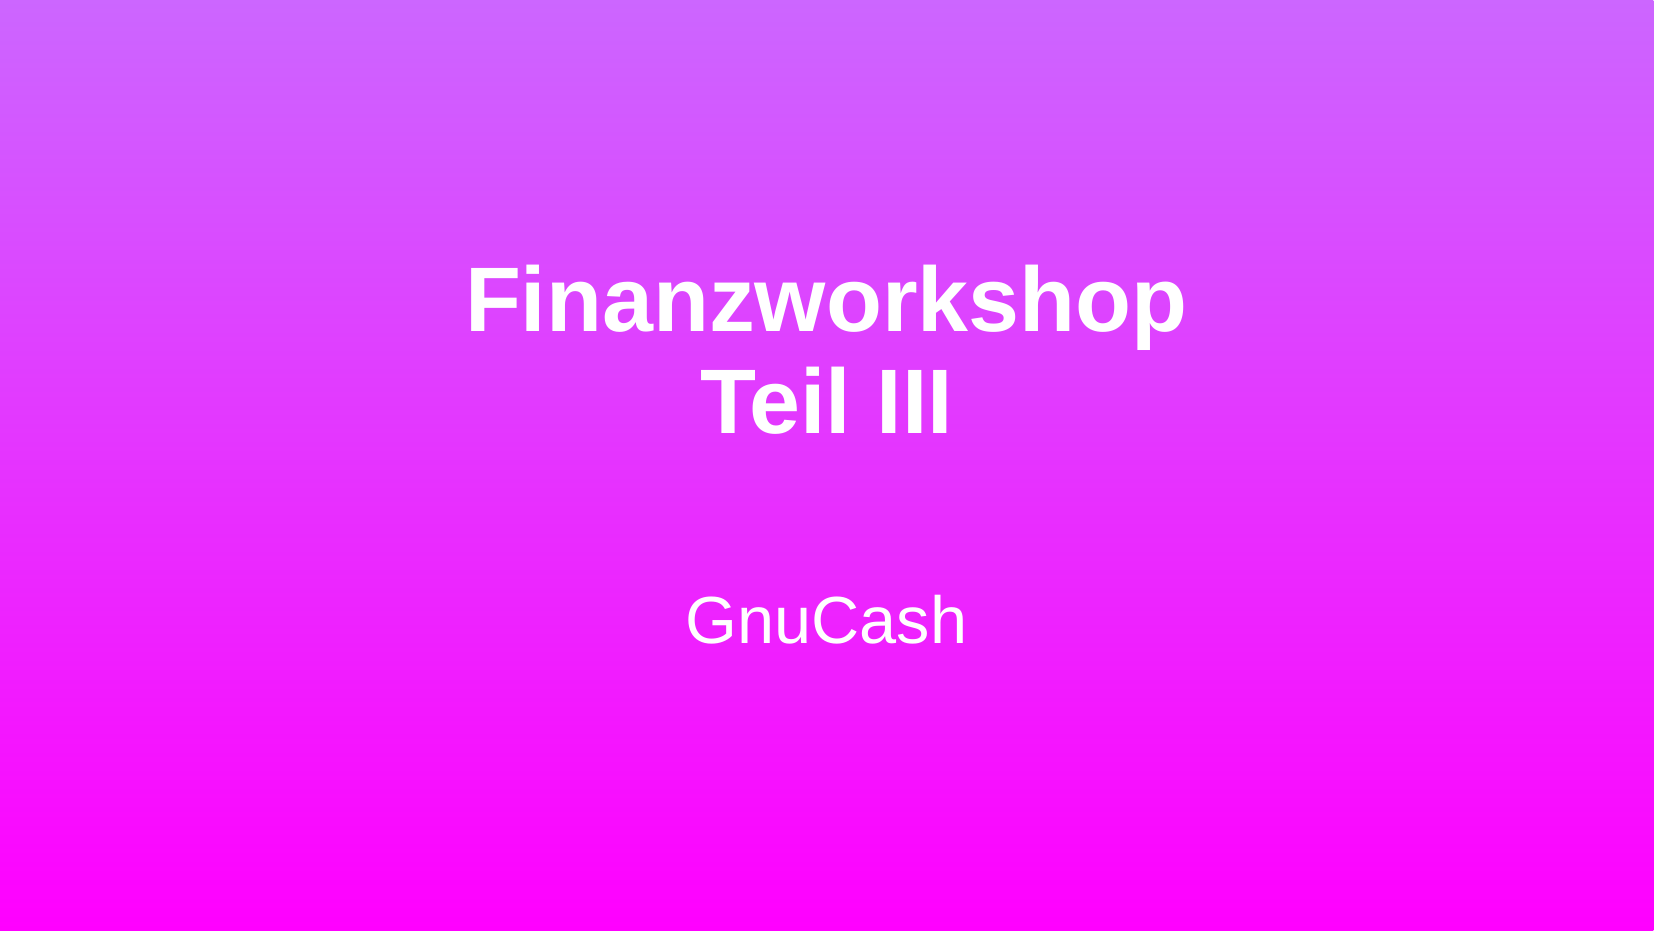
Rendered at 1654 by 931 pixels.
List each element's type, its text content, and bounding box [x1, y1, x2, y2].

subtitle GnuCash [82, 484, 1571, 758]
title Finanzworkshop Teil III [82, 248, 1571, 454]
